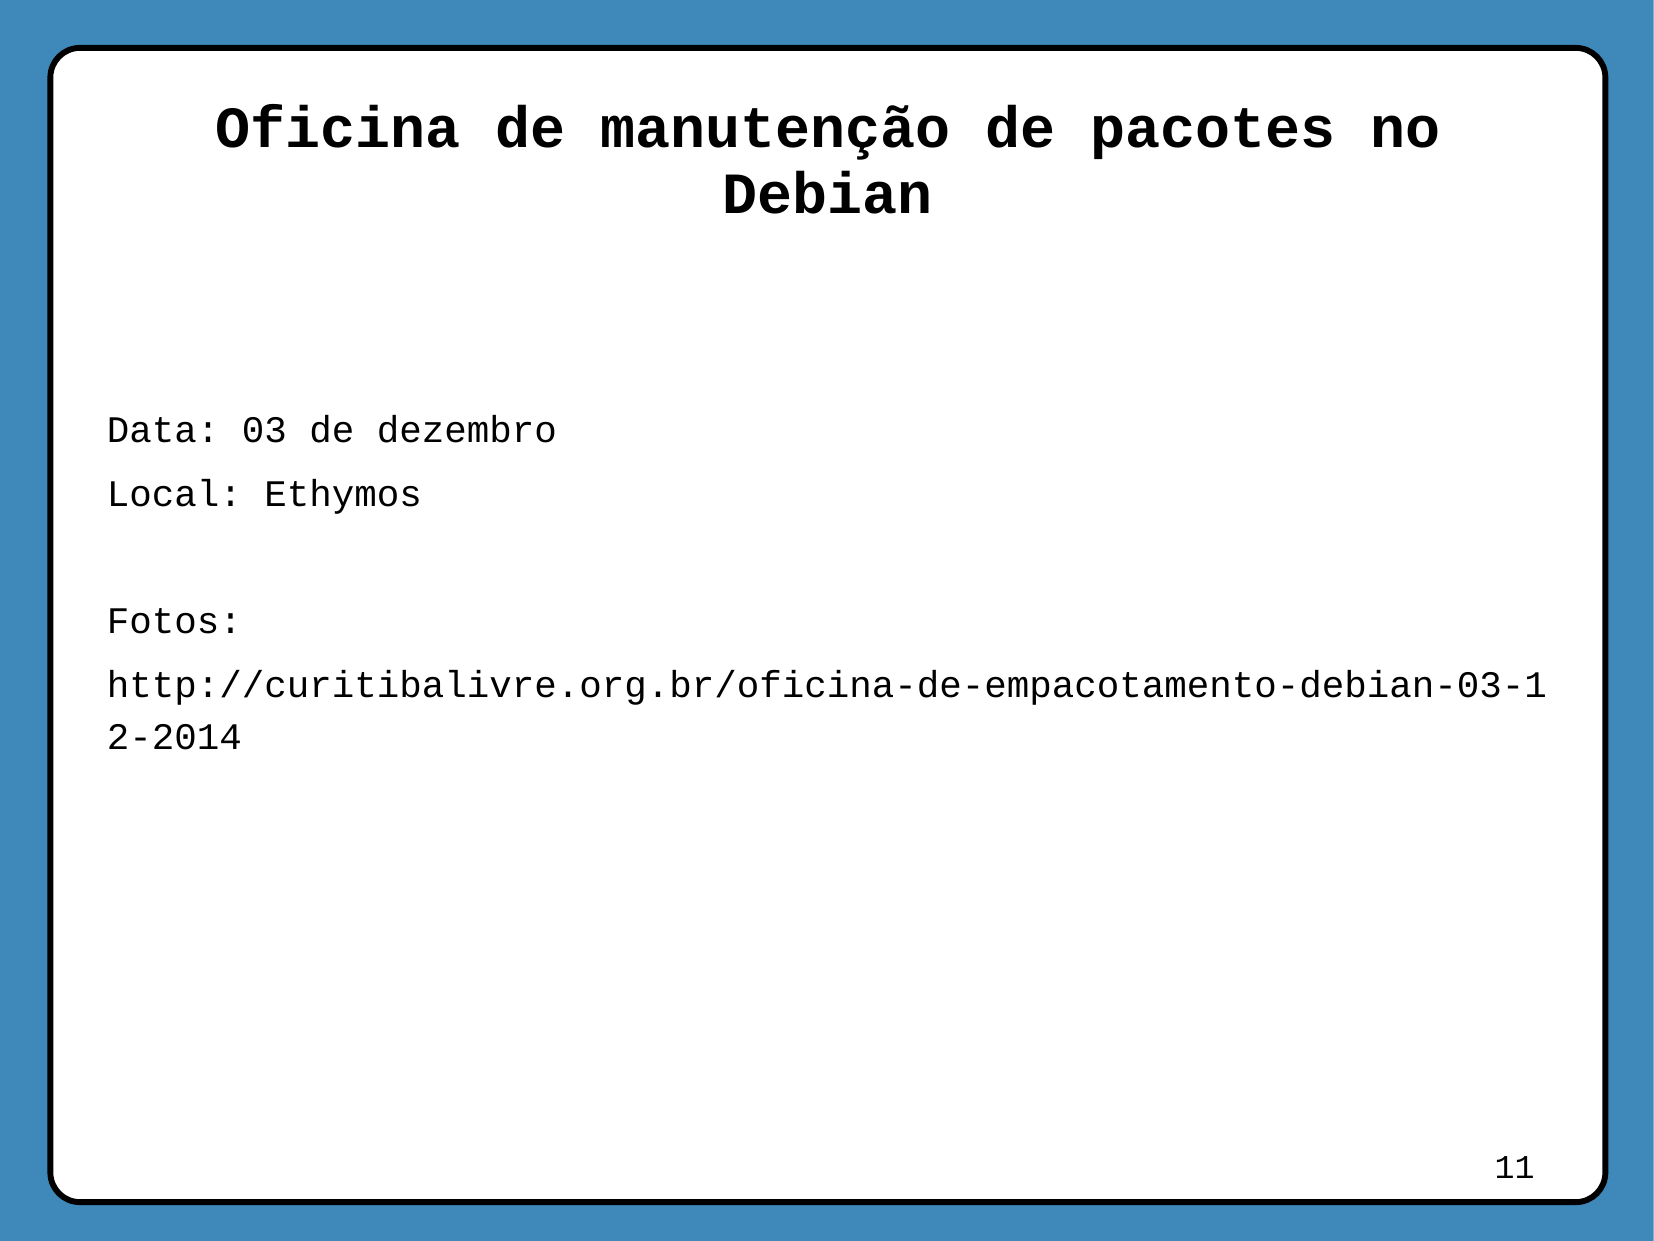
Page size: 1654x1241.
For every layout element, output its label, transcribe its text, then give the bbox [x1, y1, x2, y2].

text_box <número> [1494, 1150, 1654, 1224]
list Data: 03 de dezembro Local: Ethymos Fotos: http://curitibalivre.org.br/oficina-de-empacotamento-debian-03-12-2014 [106, 389, 1547, 891]
picture [0, 0, 1654, 1241]
title Oficina de manutenção de pacotes no Debian [121, 61, 1534, 269]
